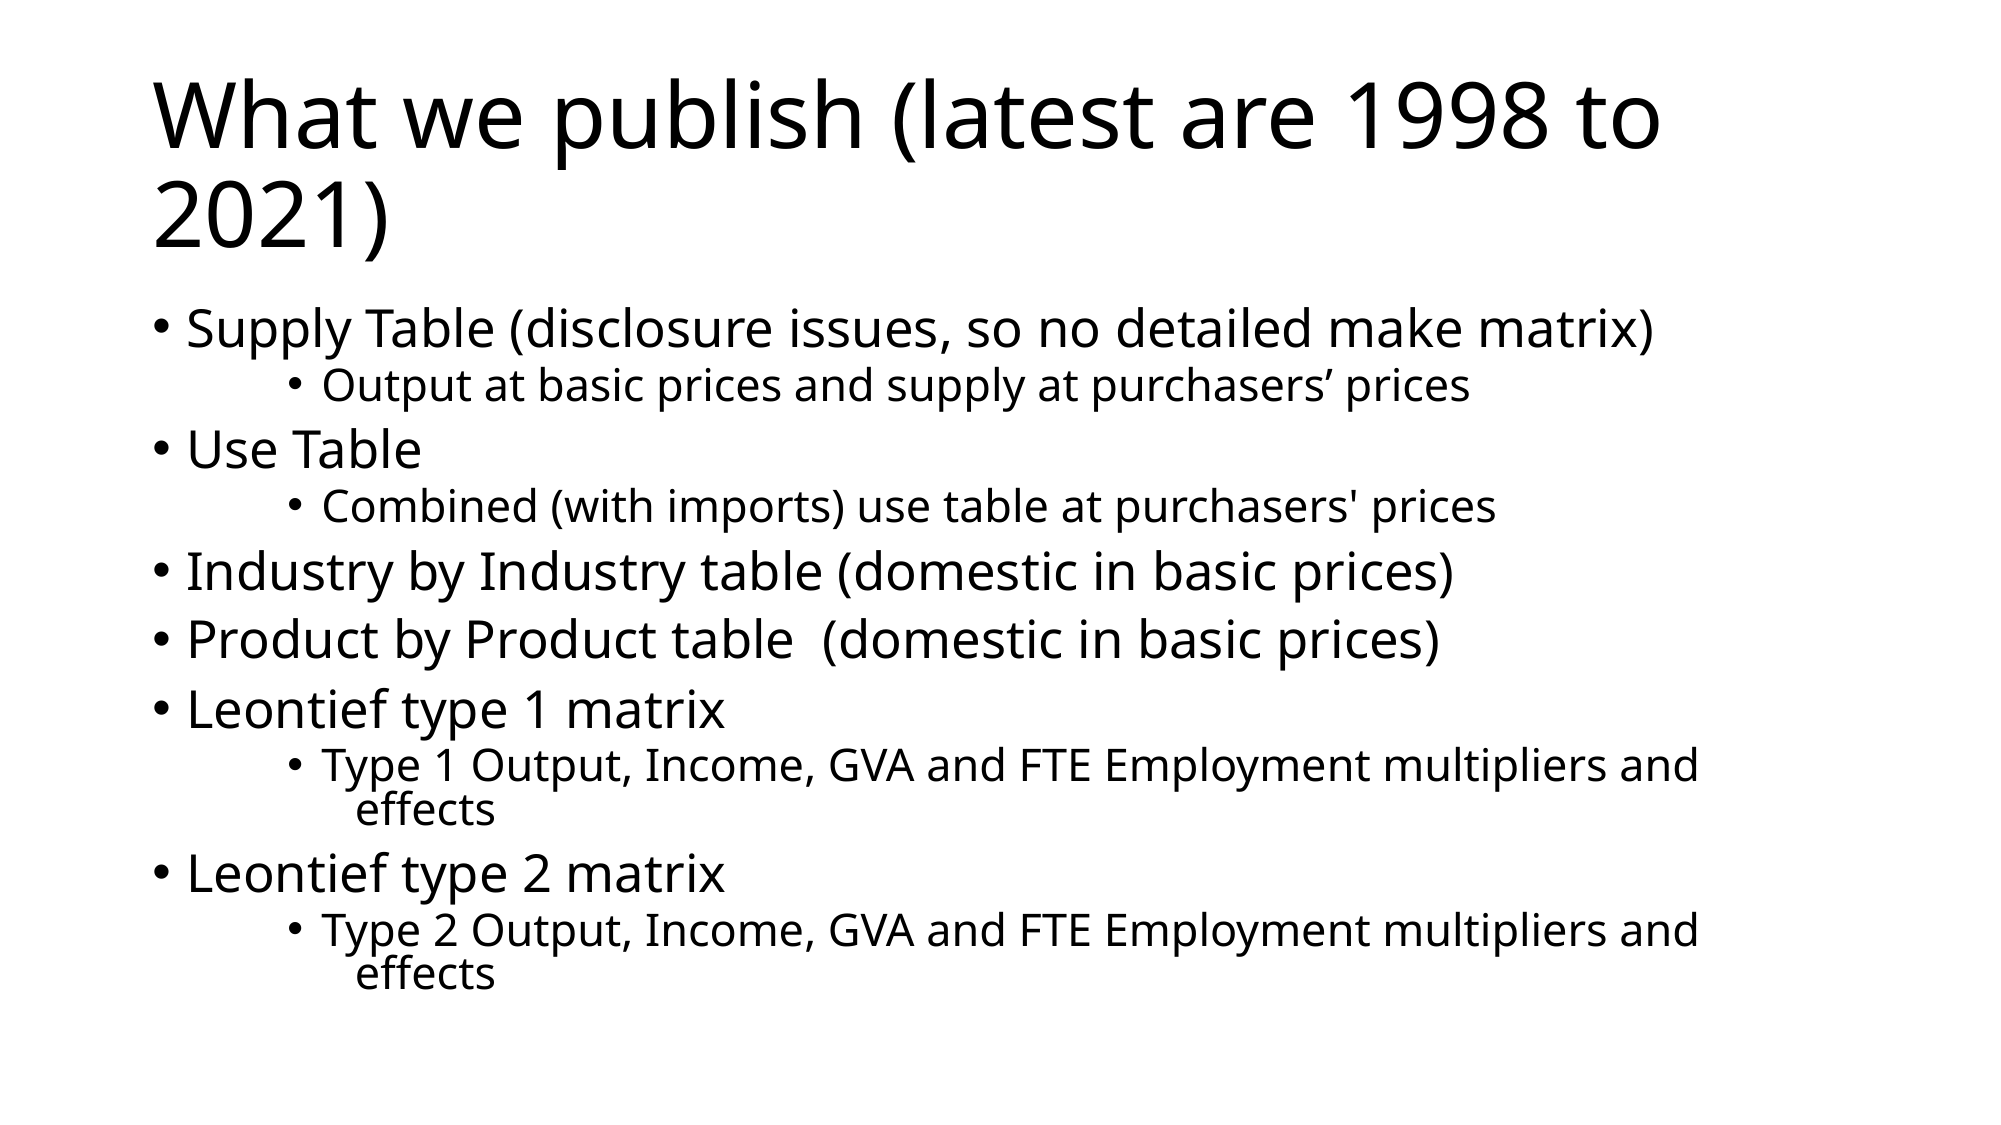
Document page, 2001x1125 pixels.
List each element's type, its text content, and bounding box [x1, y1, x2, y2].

title What we publish (latest are 1998 to 2021) [137, 59, 1863, 278]
list Supply Table (disclosure issues, so no detailed make matrix) Output at basic prices and supply at purchasers’ prices Use Table Combined (with imports) use table at purchasers' prices Industry by Industry table (domestic in basic prices) Product by Product table (domestic in basic prices) Leontief type 1 matrix Type 1 Output, Income, GVA and FTE Employment multipliers and effects Leontief type 2 matrix Type 2 Output, Income, GVA and FTE Employment multipliers and effects [137, 299, 1863, 1014]
